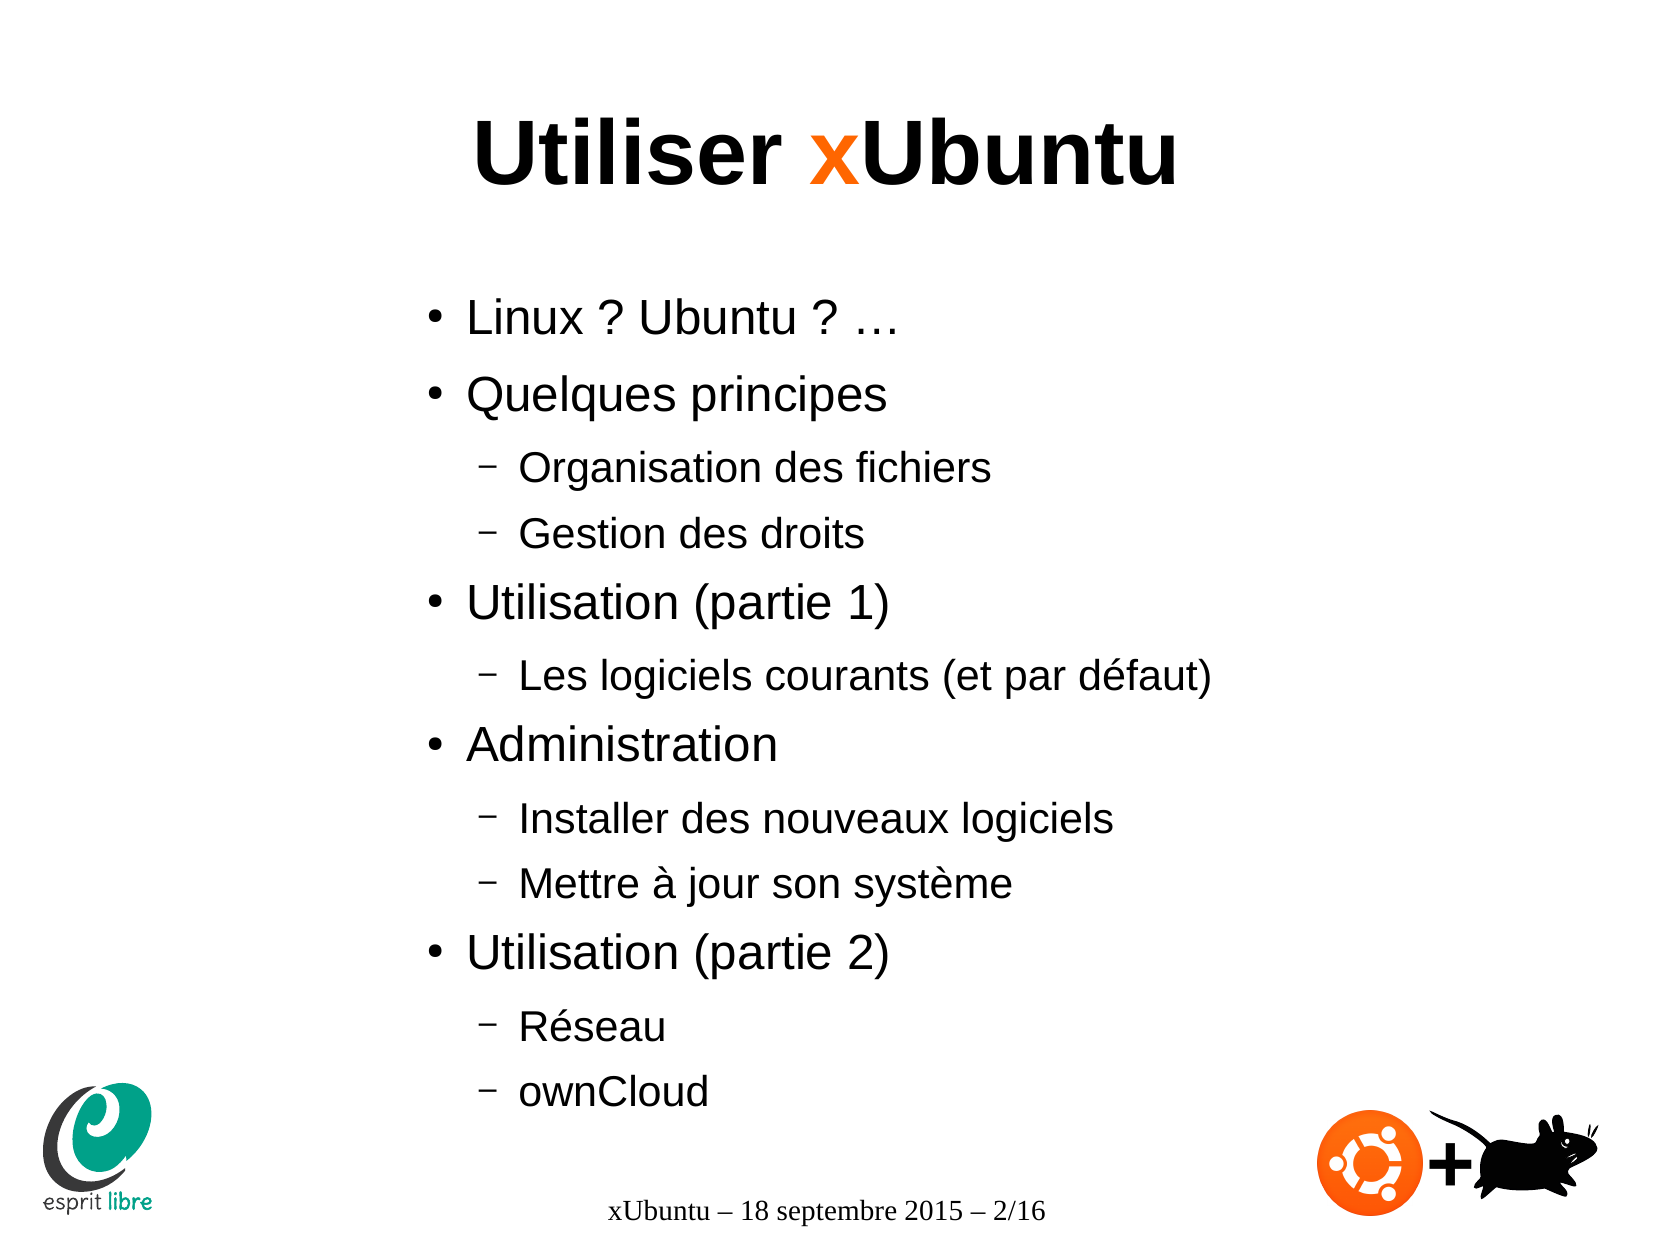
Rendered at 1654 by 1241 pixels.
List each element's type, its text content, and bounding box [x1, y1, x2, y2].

list Linux ? Ubuntu ? … Quelques principes Organisation des fichiers Gestion des droits Utilisation (partie 1) Les logiciels courants (et par défaut) Administration Installer des nouveaux logiciels Mettre à jour son système Utilisation (partie 2) Réseau ownCloud [413, 290, 1571, 1123]
picture [1317, 1123, 1423, 1216]
title Utiliser xUbuntu [82, 49, 1571, 257]
